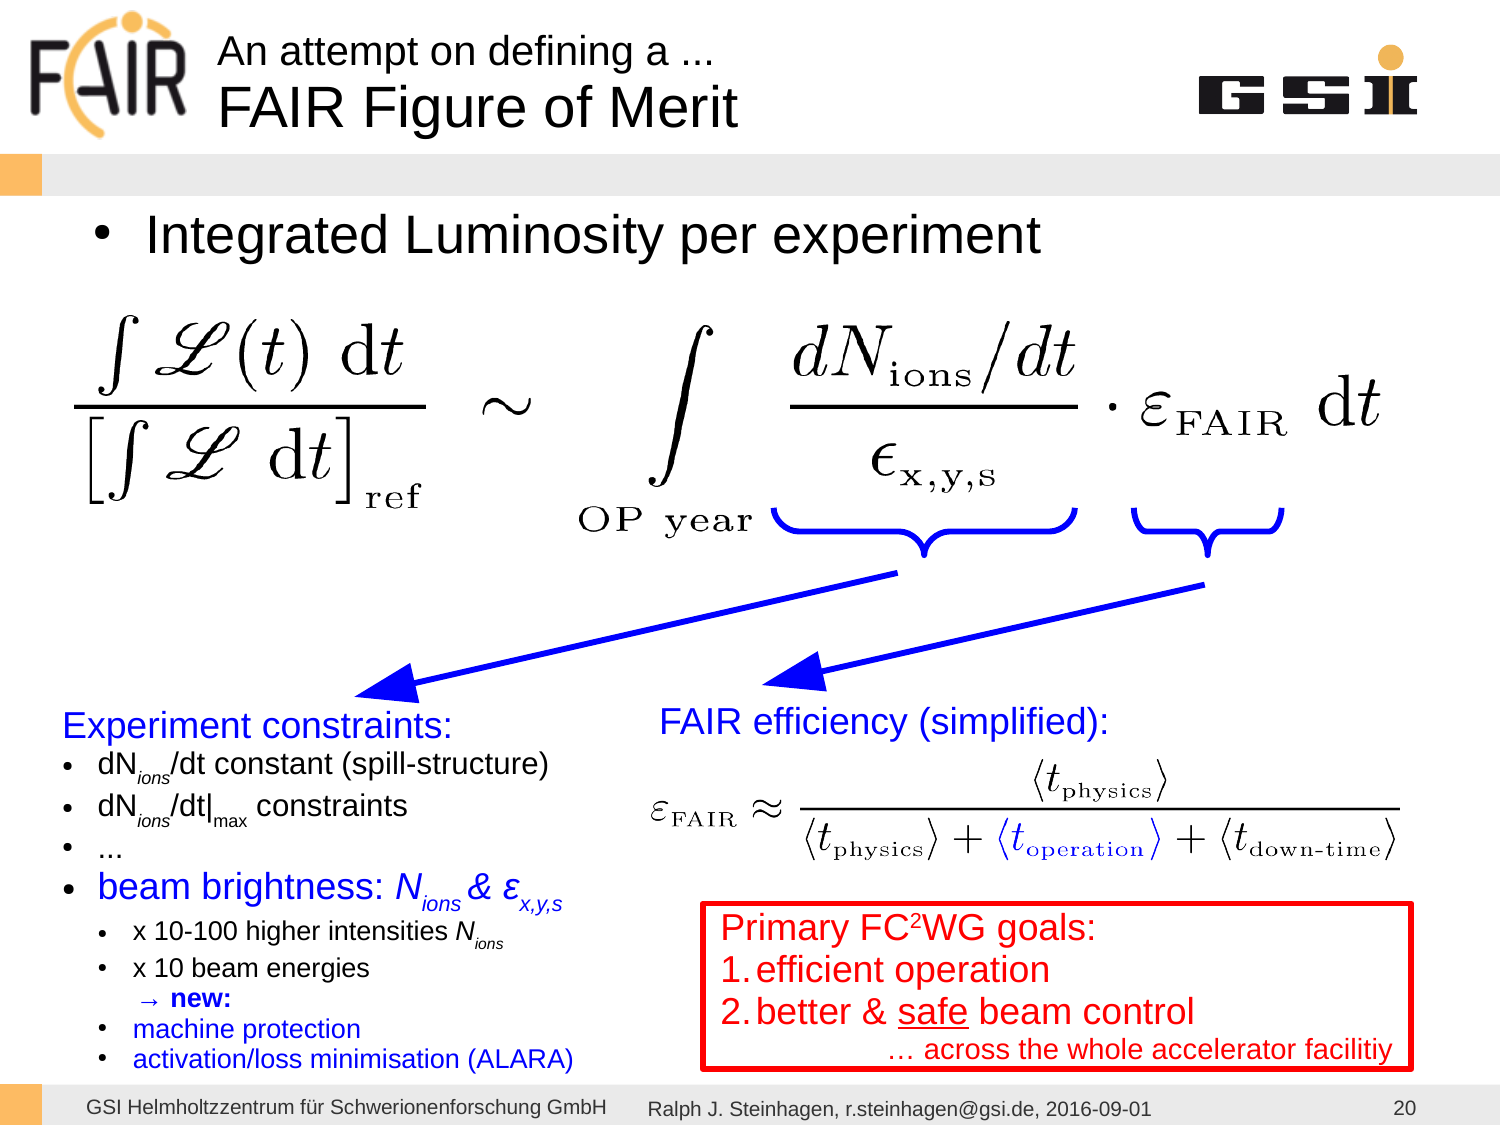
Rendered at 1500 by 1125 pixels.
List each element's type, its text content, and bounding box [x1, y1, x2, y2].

picture [1197, 42, 1419, 117]
text_box Experiment constraints: dNions/dt constant (spill-structure) dNions/dt|max constraints ... beam brightness: Nions & εx,y,s x 10-100 higher intensities Nions x 10 beam energies → new: machine protection activation/loss minimisation (ALARA) [47, 696, 703, 1082]
picture [30, 9, 187, 141]
text_box FAIR efficiency (simplified): [644, 693, 1125, 751]
title An attempt on defining a ... FAIR Figure of Merit [217, 20, 1180, 147]
list Integrated Luminosity per experiment [75, 204, 1425, 272]
picture [70, 309, 1398, 544]
text_box Primary FC2WG goals: efficient operation better & safe beam control … across the whole accelerator facilitiy [702, 903, 1412, 1069]
picture [645, 755, 1412, 863]
